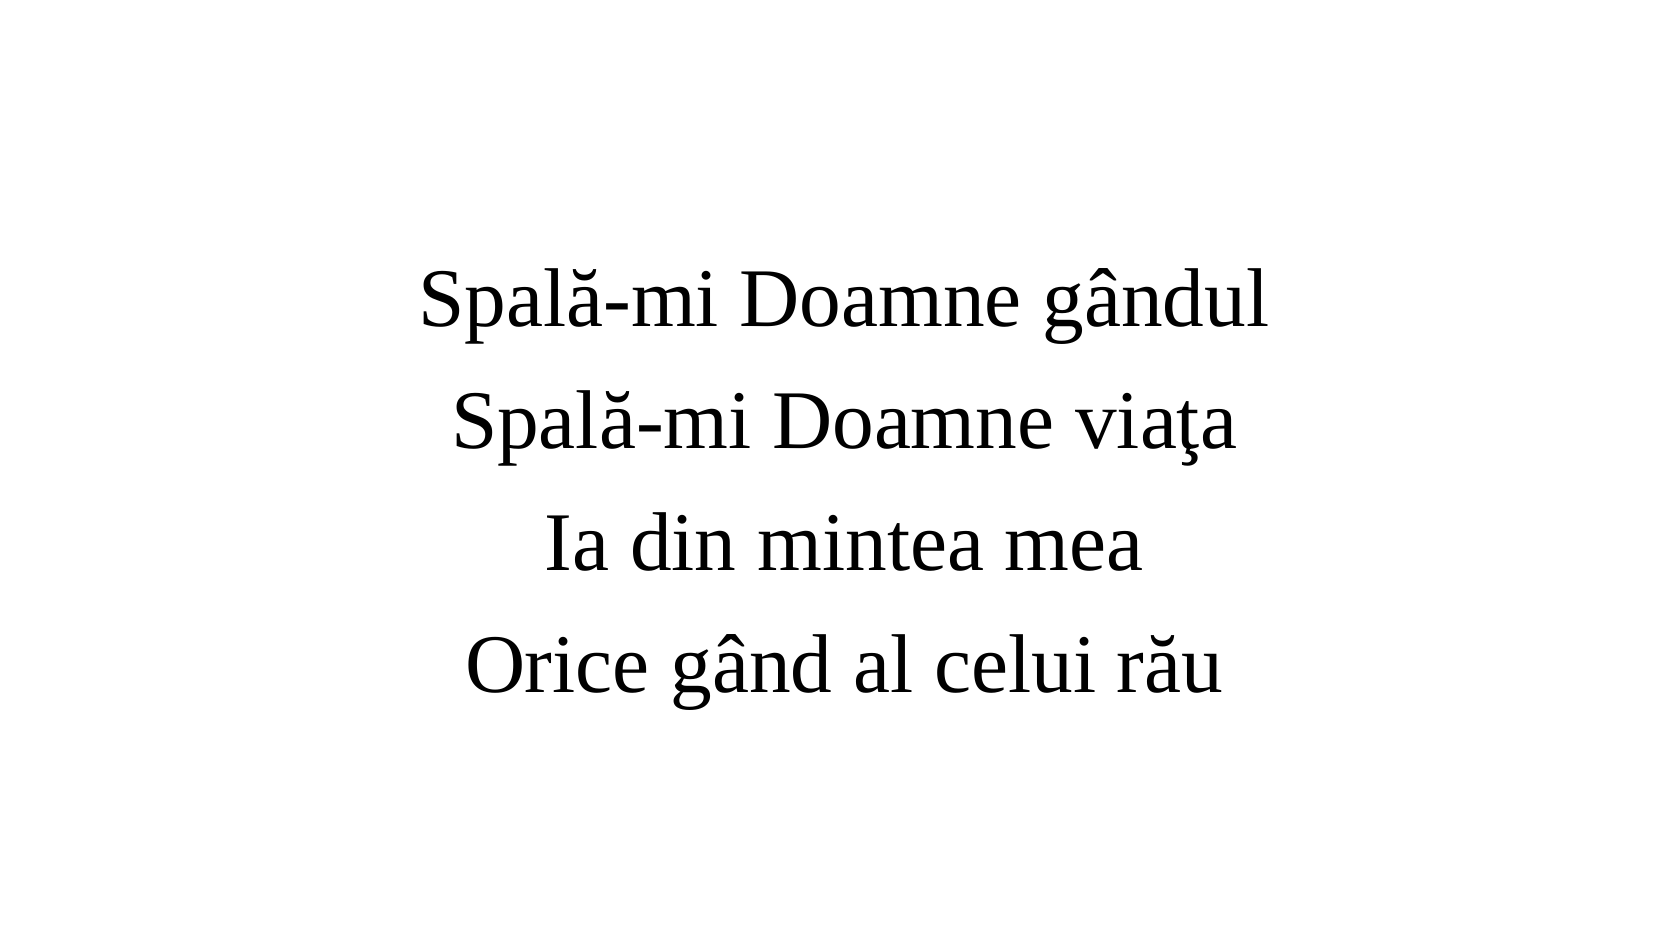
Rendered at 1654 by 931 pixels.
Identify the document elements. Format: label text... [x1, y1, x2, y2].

subtitle Spală-mi Doamne gândul Spală-mi Doamne viaţa Ia din mintea mea Orice gând al celui rău [153, 242, 1536, 709]
